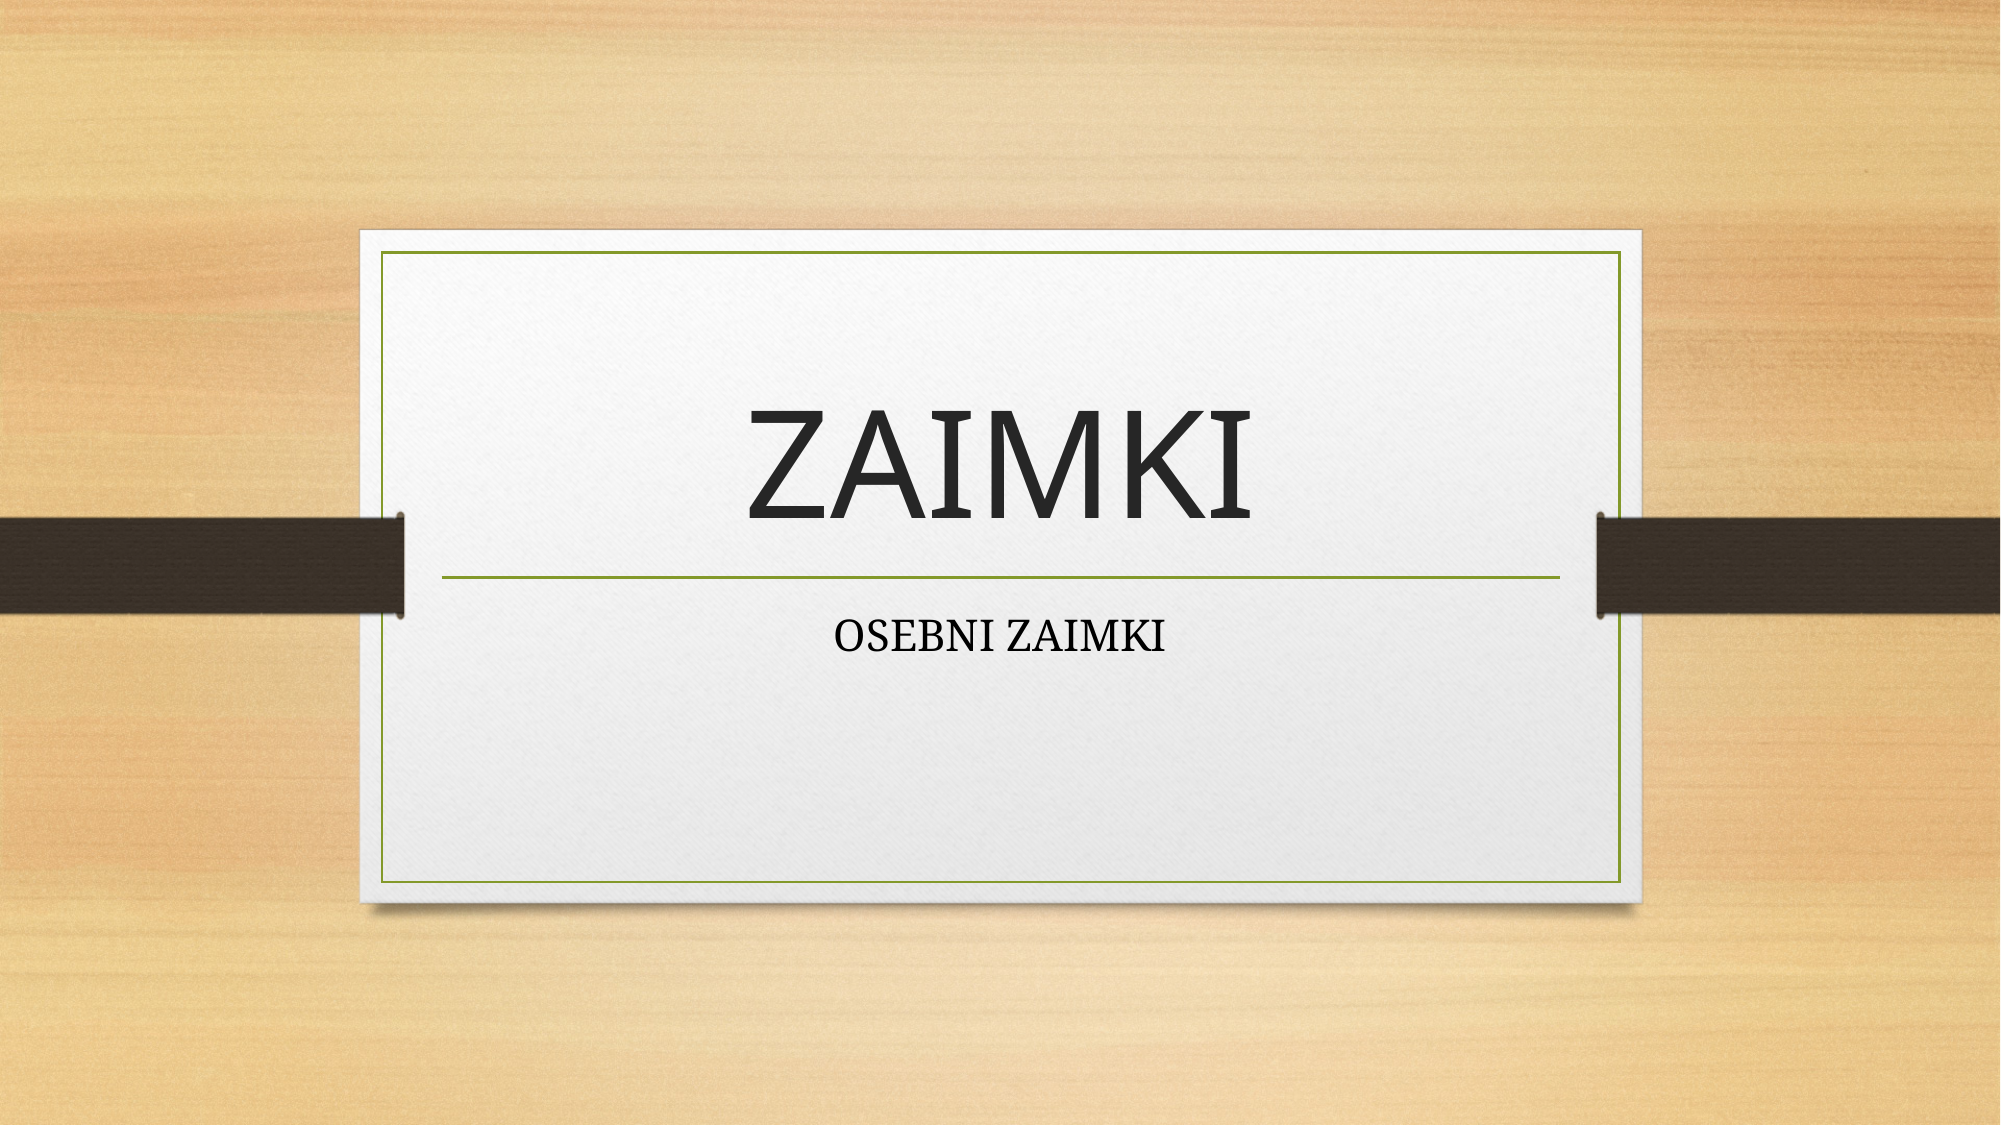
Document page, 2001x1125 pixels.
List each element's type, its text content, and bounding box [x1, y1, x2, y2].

subtitle OSEBNI ZAIMKI [441, 600, 1560, 817]
title ZAIMKI [441, 306, 1560, 556]
